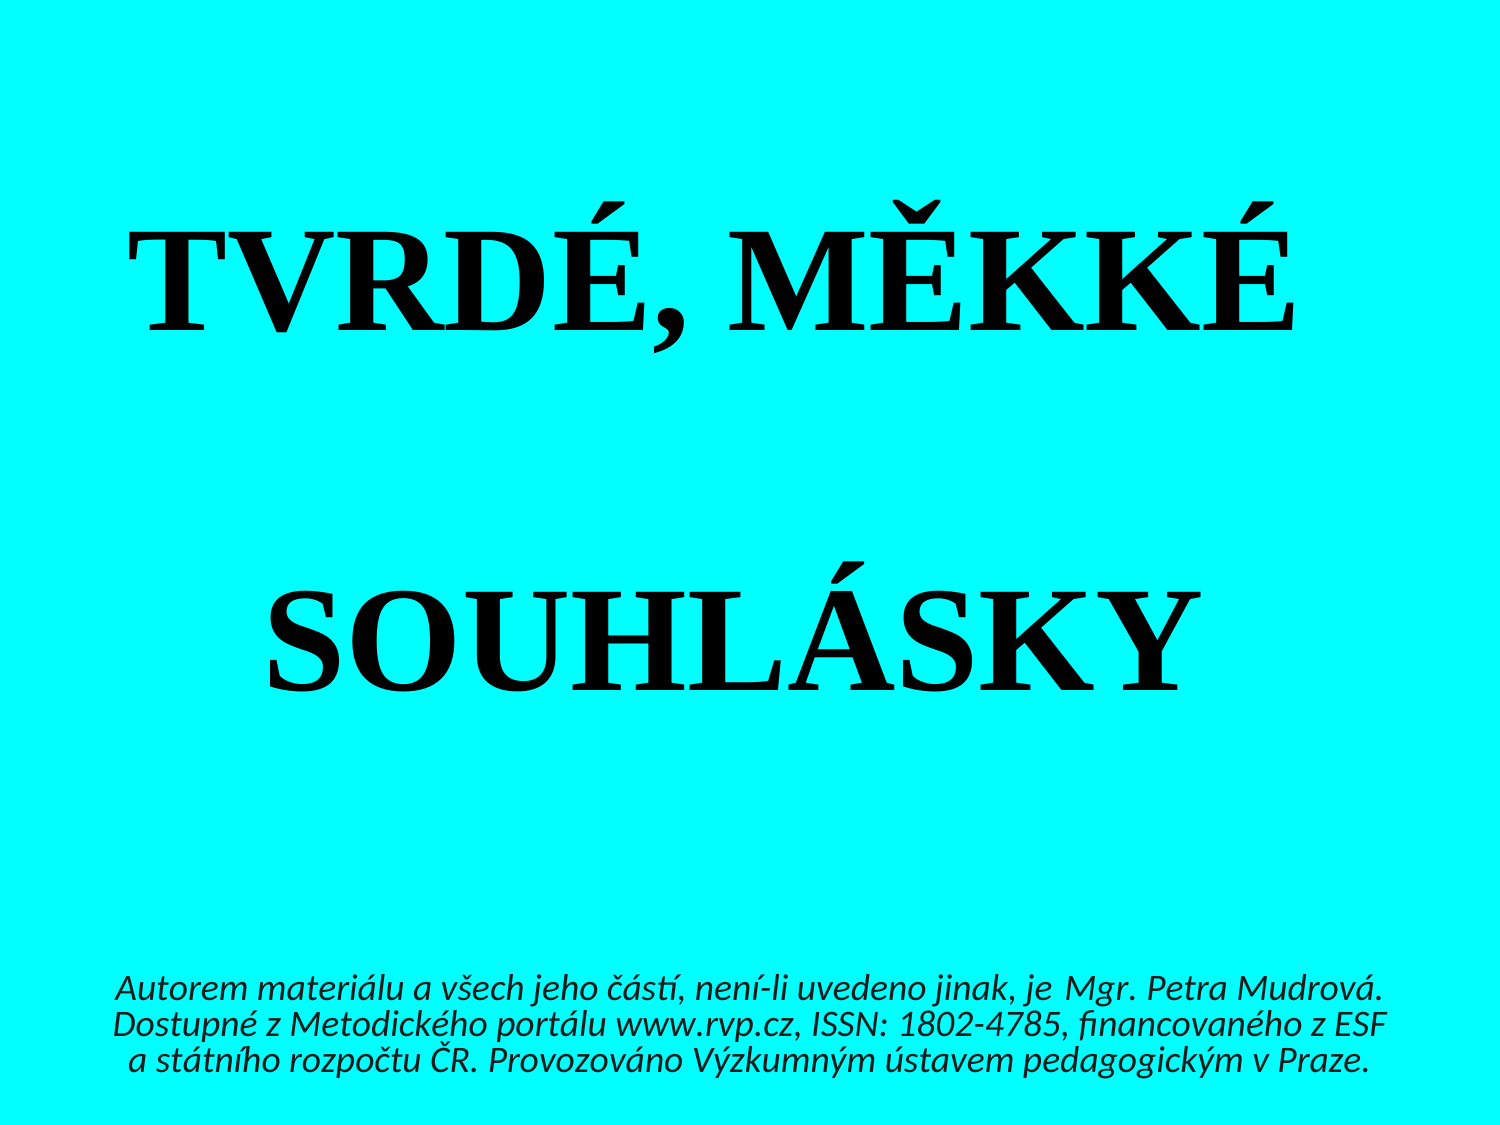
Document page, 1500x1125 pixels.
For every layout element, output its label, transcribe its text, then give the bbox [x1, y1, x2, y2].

text_box TVRDÉ, MĚKKÉ SOUHLÁSKY [0, 172, 1430, 729]
text_box Autorem materiálu a všech jeho částí, není-li uvedeno jinak, je Mgr. Petra Mudrová. Dostupné z Metodického portálu www.rvp.cz, ISSN: 1802-4785, financovaného z ESF a státního rozpočtu ČR. Provozováno Výzkumným ústavem pedagogickým v Praze. [88, 964, 1412, 1088]
